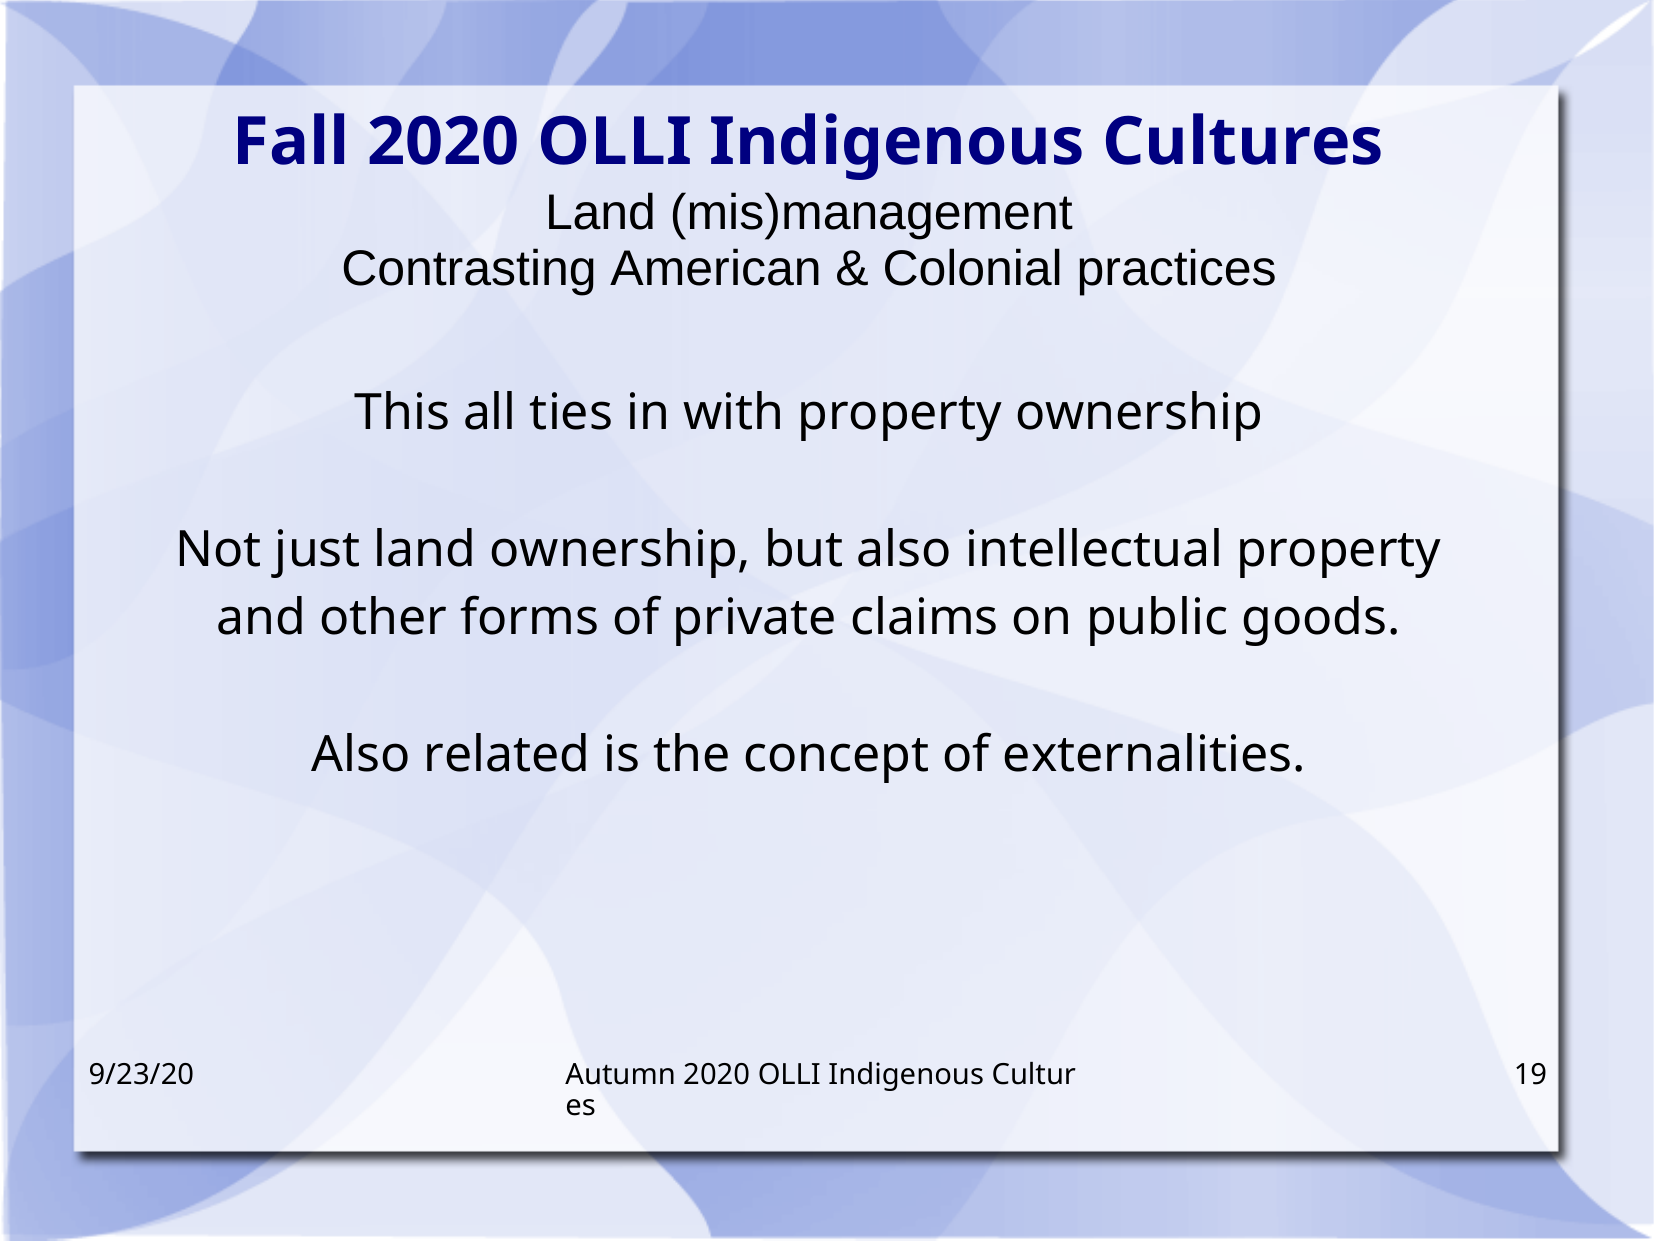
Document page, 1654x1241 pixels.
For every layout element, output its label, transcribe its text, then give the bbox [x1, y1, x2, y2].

subtitle This all ties in with property ownership Not just land ownership, but also intellectual property and other forms of private claims on public goods. Also related is the concept of externalities. [129, 324, 1489, 975]
title Fall 2020 OLLI Indigenous Cultures Land (mis)management Contrasting American & Colonial practices [82, 90, 1536, 298]
picture [0, 0, 1654, 1241]
